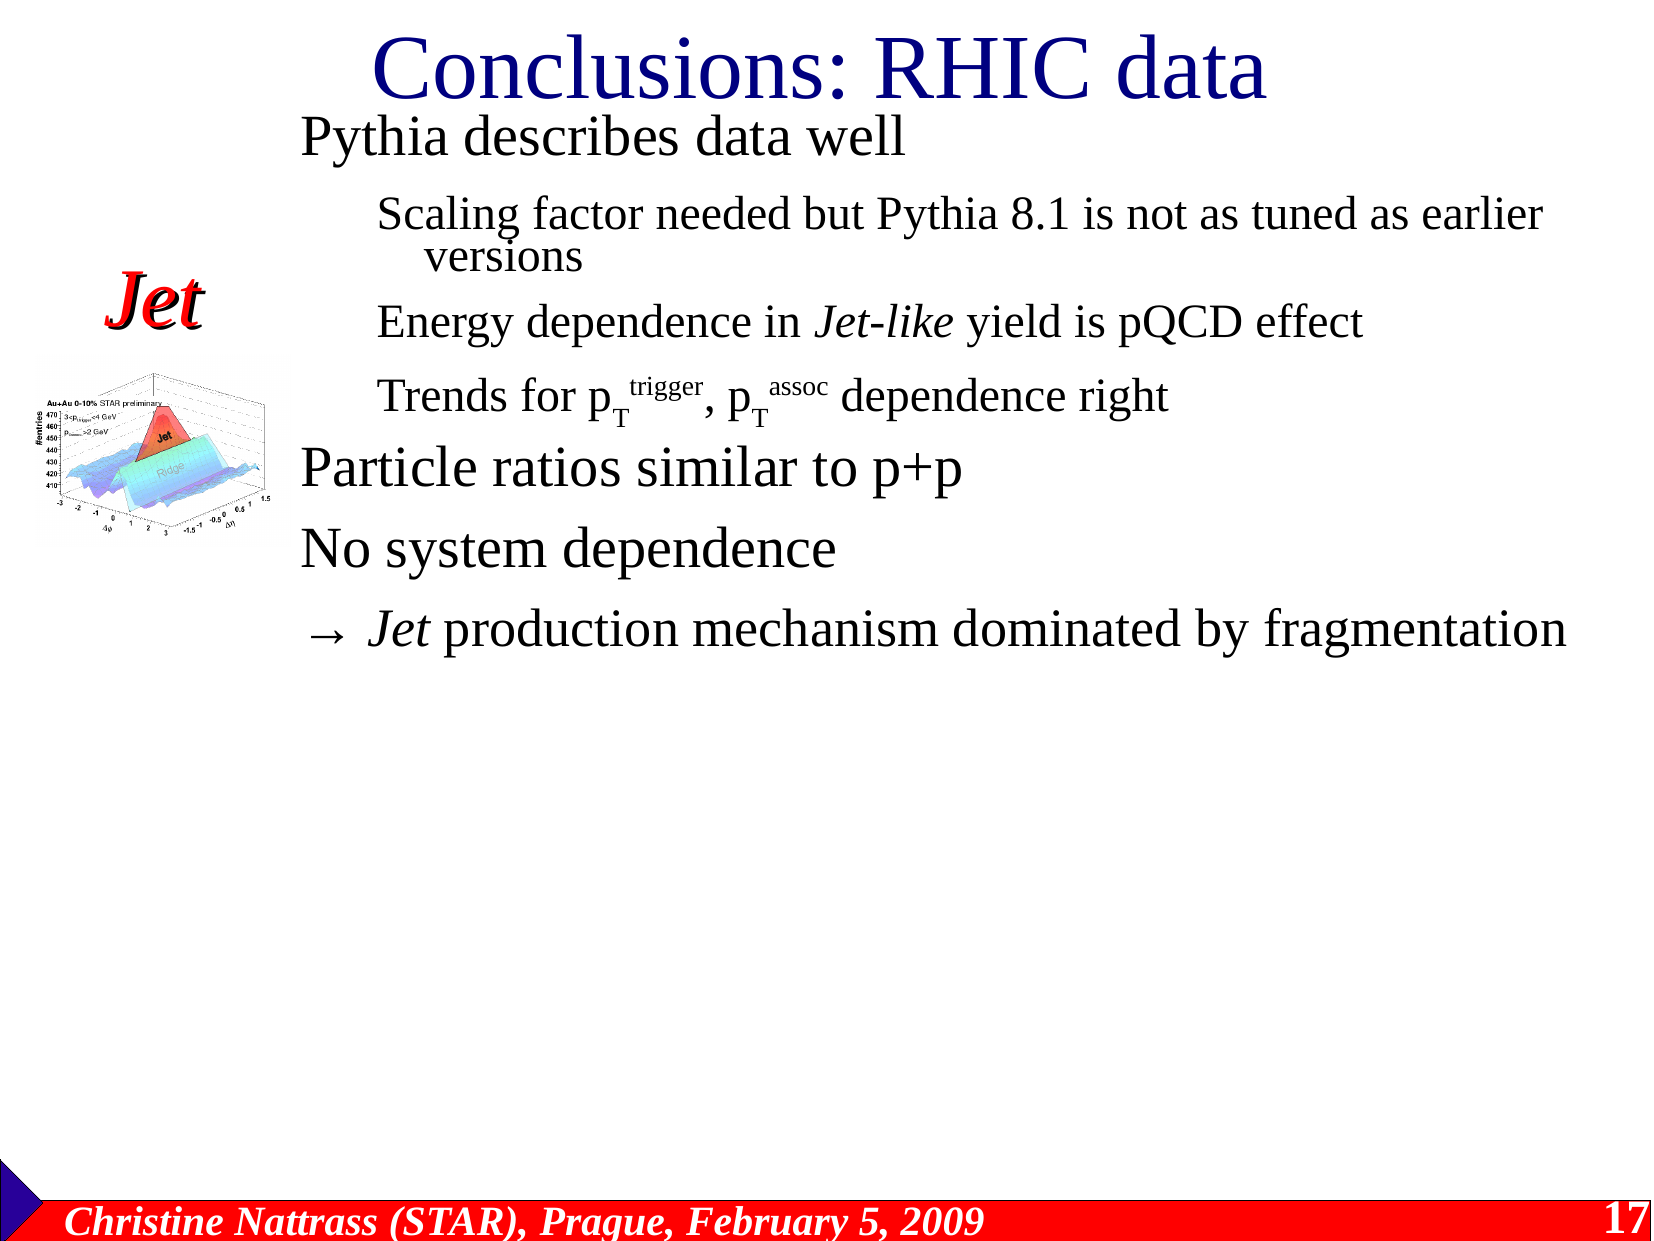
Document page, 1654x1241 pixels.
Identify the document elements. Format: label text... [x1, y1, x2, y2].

text_box Jet [39, 244, 265, 352]
text_box 17 [1552, 1183, 1654, 1241]
title Conclusions: RHIC data [76, 0, 1565, 135]
list Pythia describes data well Scaling factor needed but Pythia 8.1 is not as tuned as earlier versions Energy dependence in Jet-like yield is pQCD effect Trends for pTtrigger, pTassoc dependence right Particle ratios similar to p+p No system dependence → Jet production mechanism dominated by fragmentation [282, 113, 1654, 669]
picture [35, 354, 291, 547]
